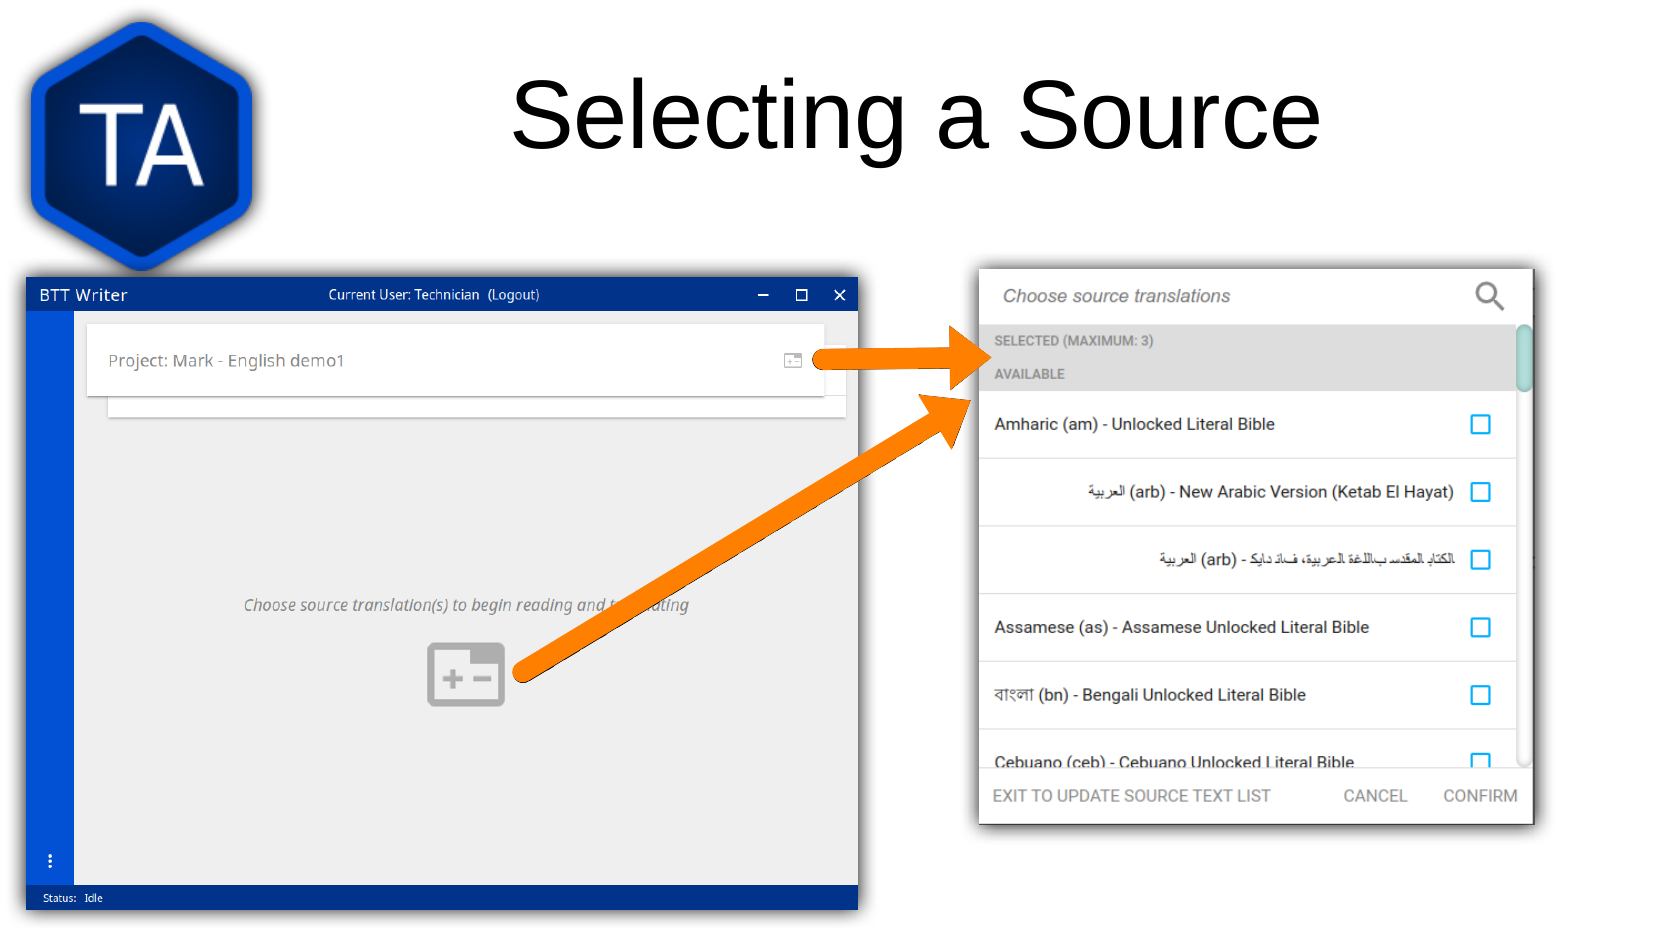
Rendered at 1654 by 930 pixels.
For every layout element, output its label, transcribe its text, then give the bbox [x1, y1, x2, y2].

picture [979, 269, 1535, 825]
picture [26, 277, 858, 910]
picture [31, 22, 252, 271]
title Selecting a Source [263, 37, 1571, 193]
